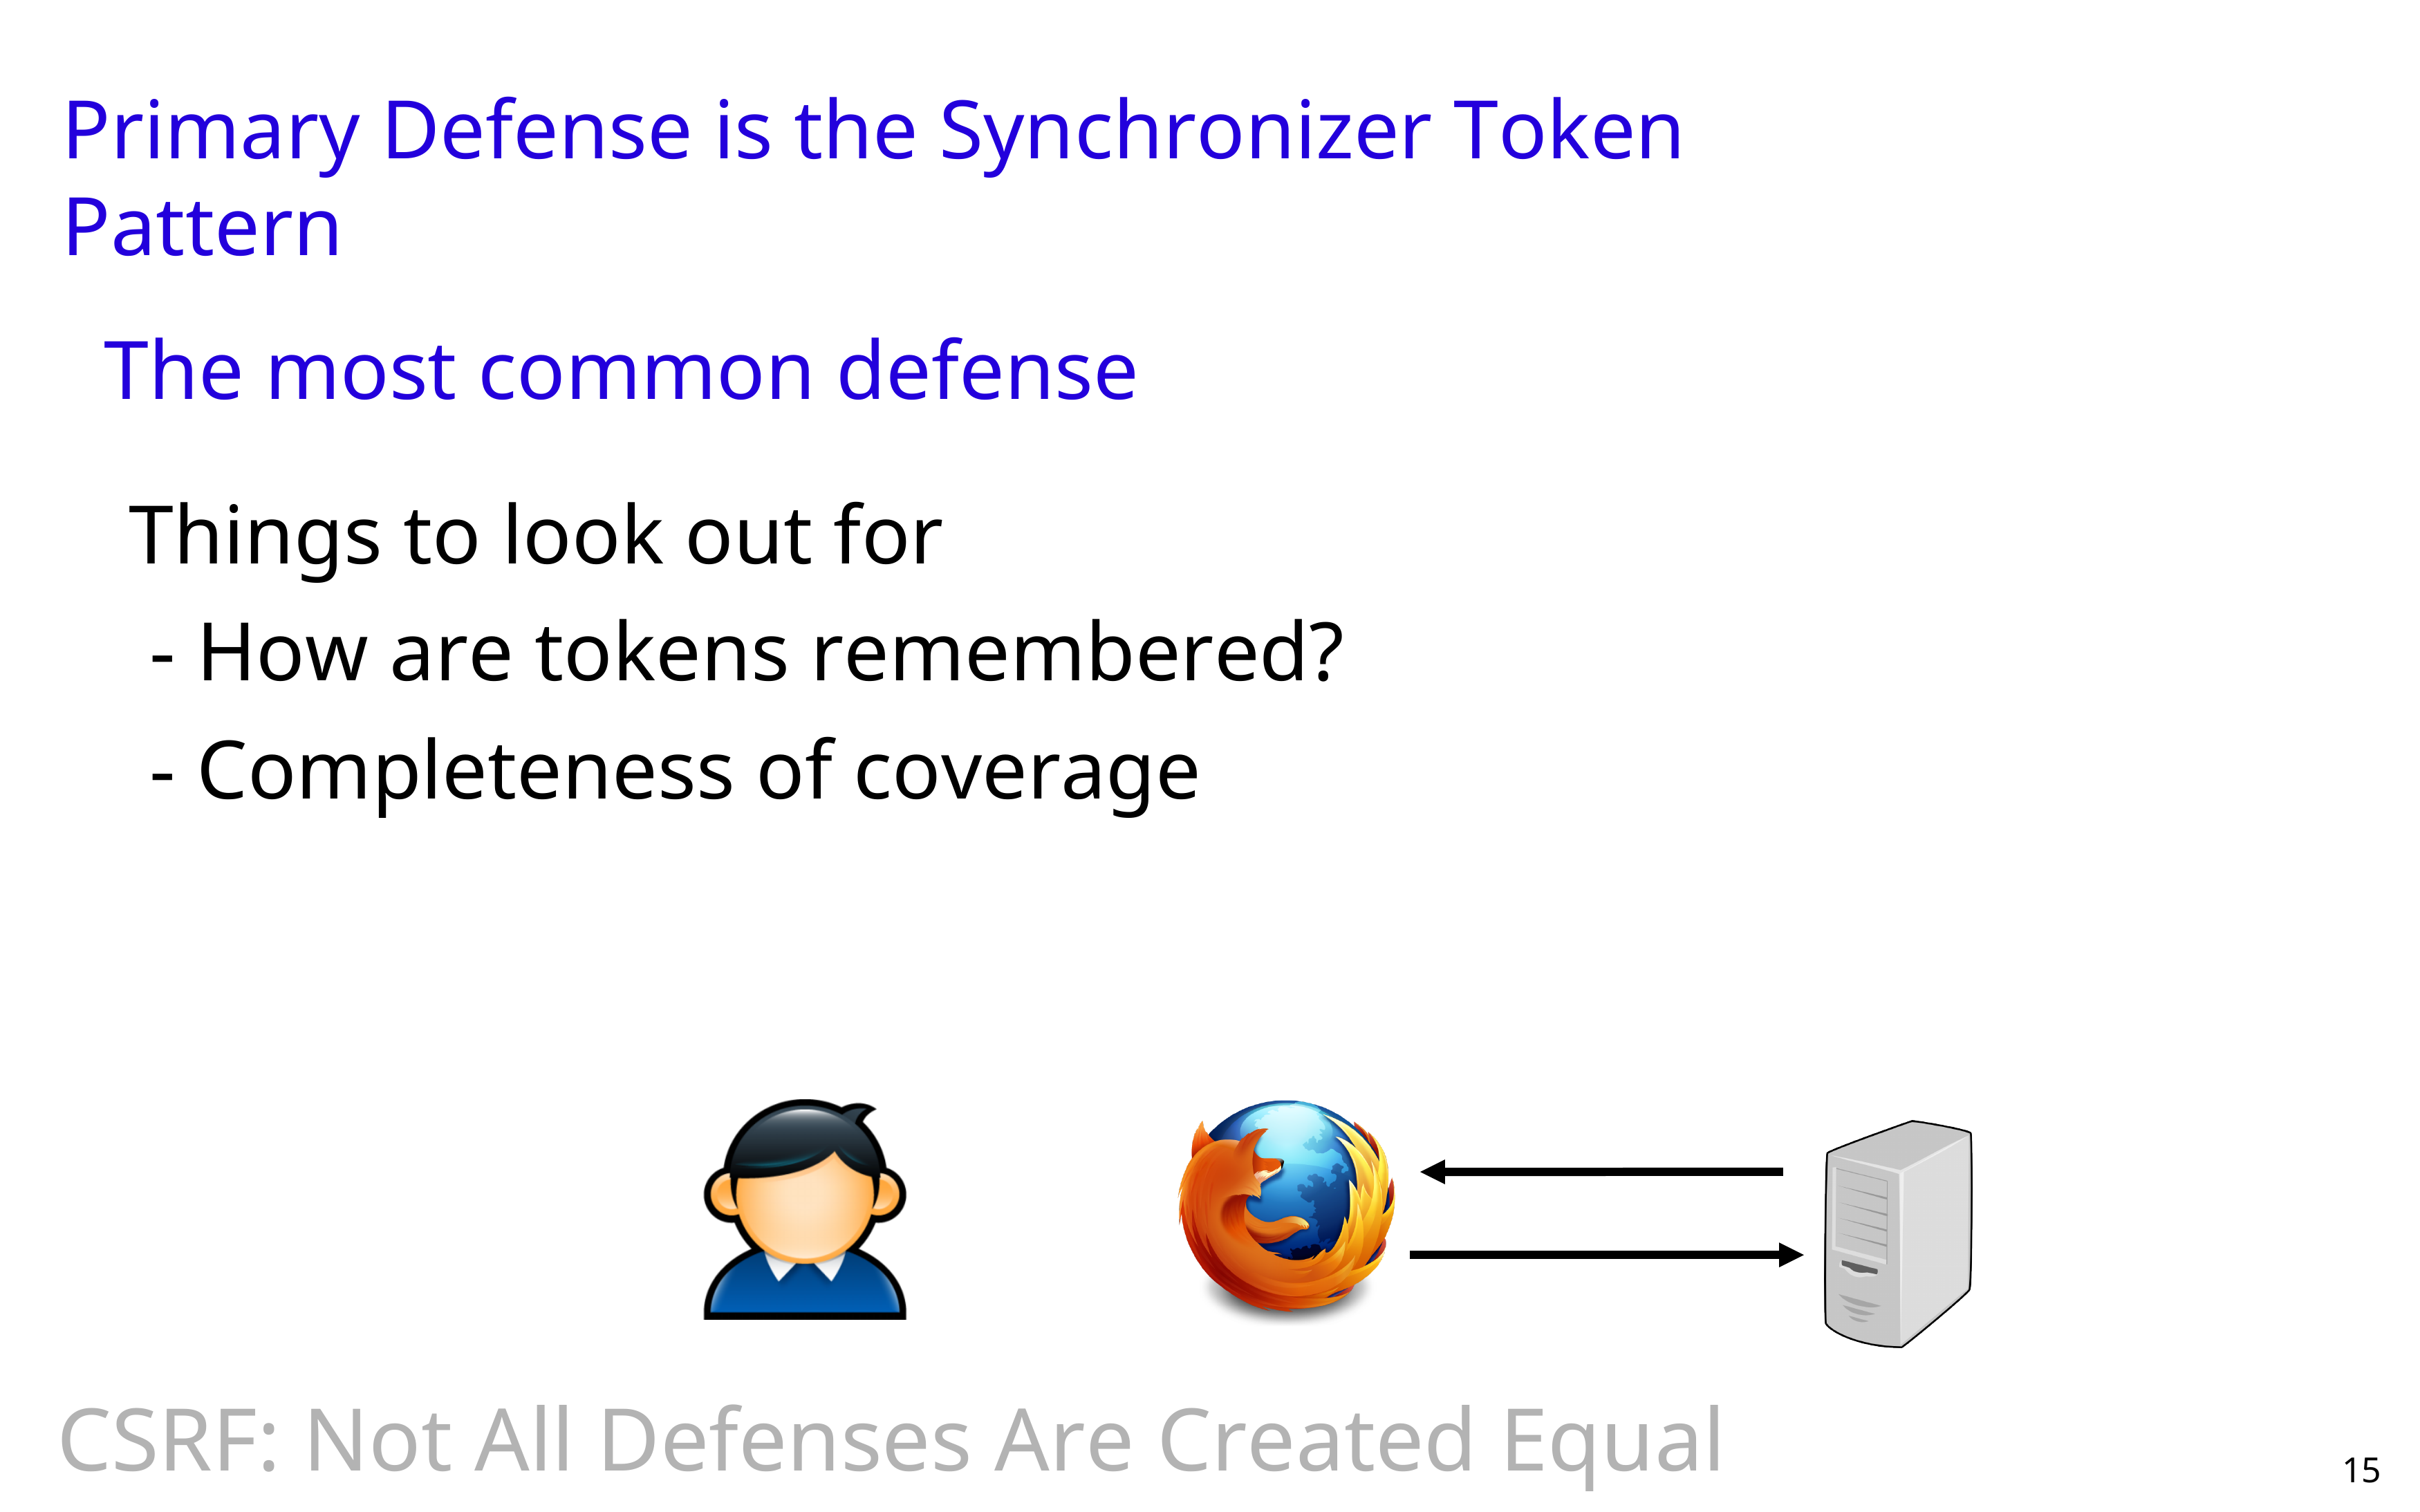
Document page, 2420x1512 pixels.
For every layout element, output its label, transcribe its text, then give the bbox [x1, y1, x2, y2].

text_box Primary Defense is the Synchronizer Token Pattern The most common defense [52, 73, 1919, 324]
picture [1172, 1099, 1401, 1328]
picture [695, 1099, 915, 1320]
picture [1824, 1120, 1973, 1349]
text_box <number> [2334, 1443, 2390, 1497]
text_box Things to look out for - How are tokens remembered? - Completeness of coverage [123, 477, 2345, 861]
